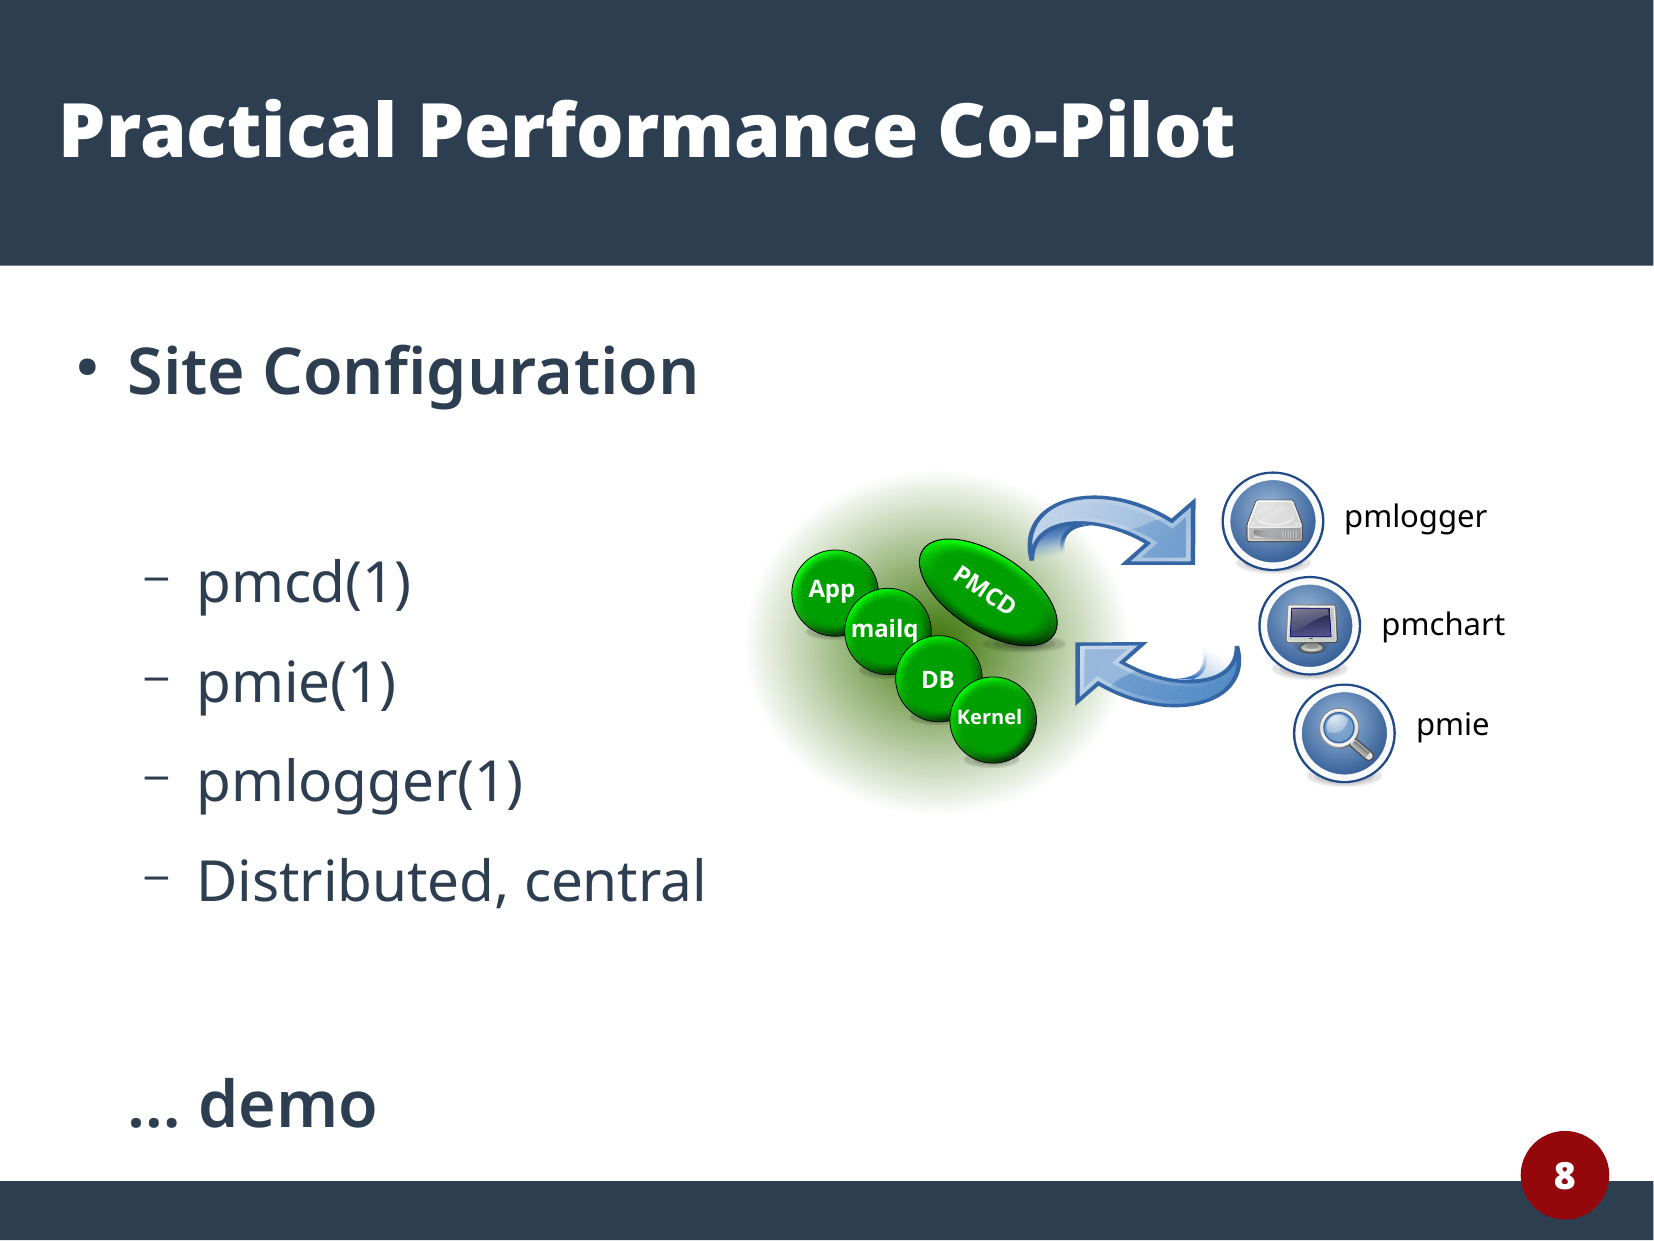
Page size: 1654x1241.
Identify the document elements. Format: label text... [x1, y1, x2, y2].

list Site Configuration pmcd(1) pmie(1) pmlogger(1) Distributed, central … demo [59, 324, 1595, 1152]
title Practical Performance Co-Pilot [59, 49, 1595, 207]
picture [744, 401, 1515, 884]
